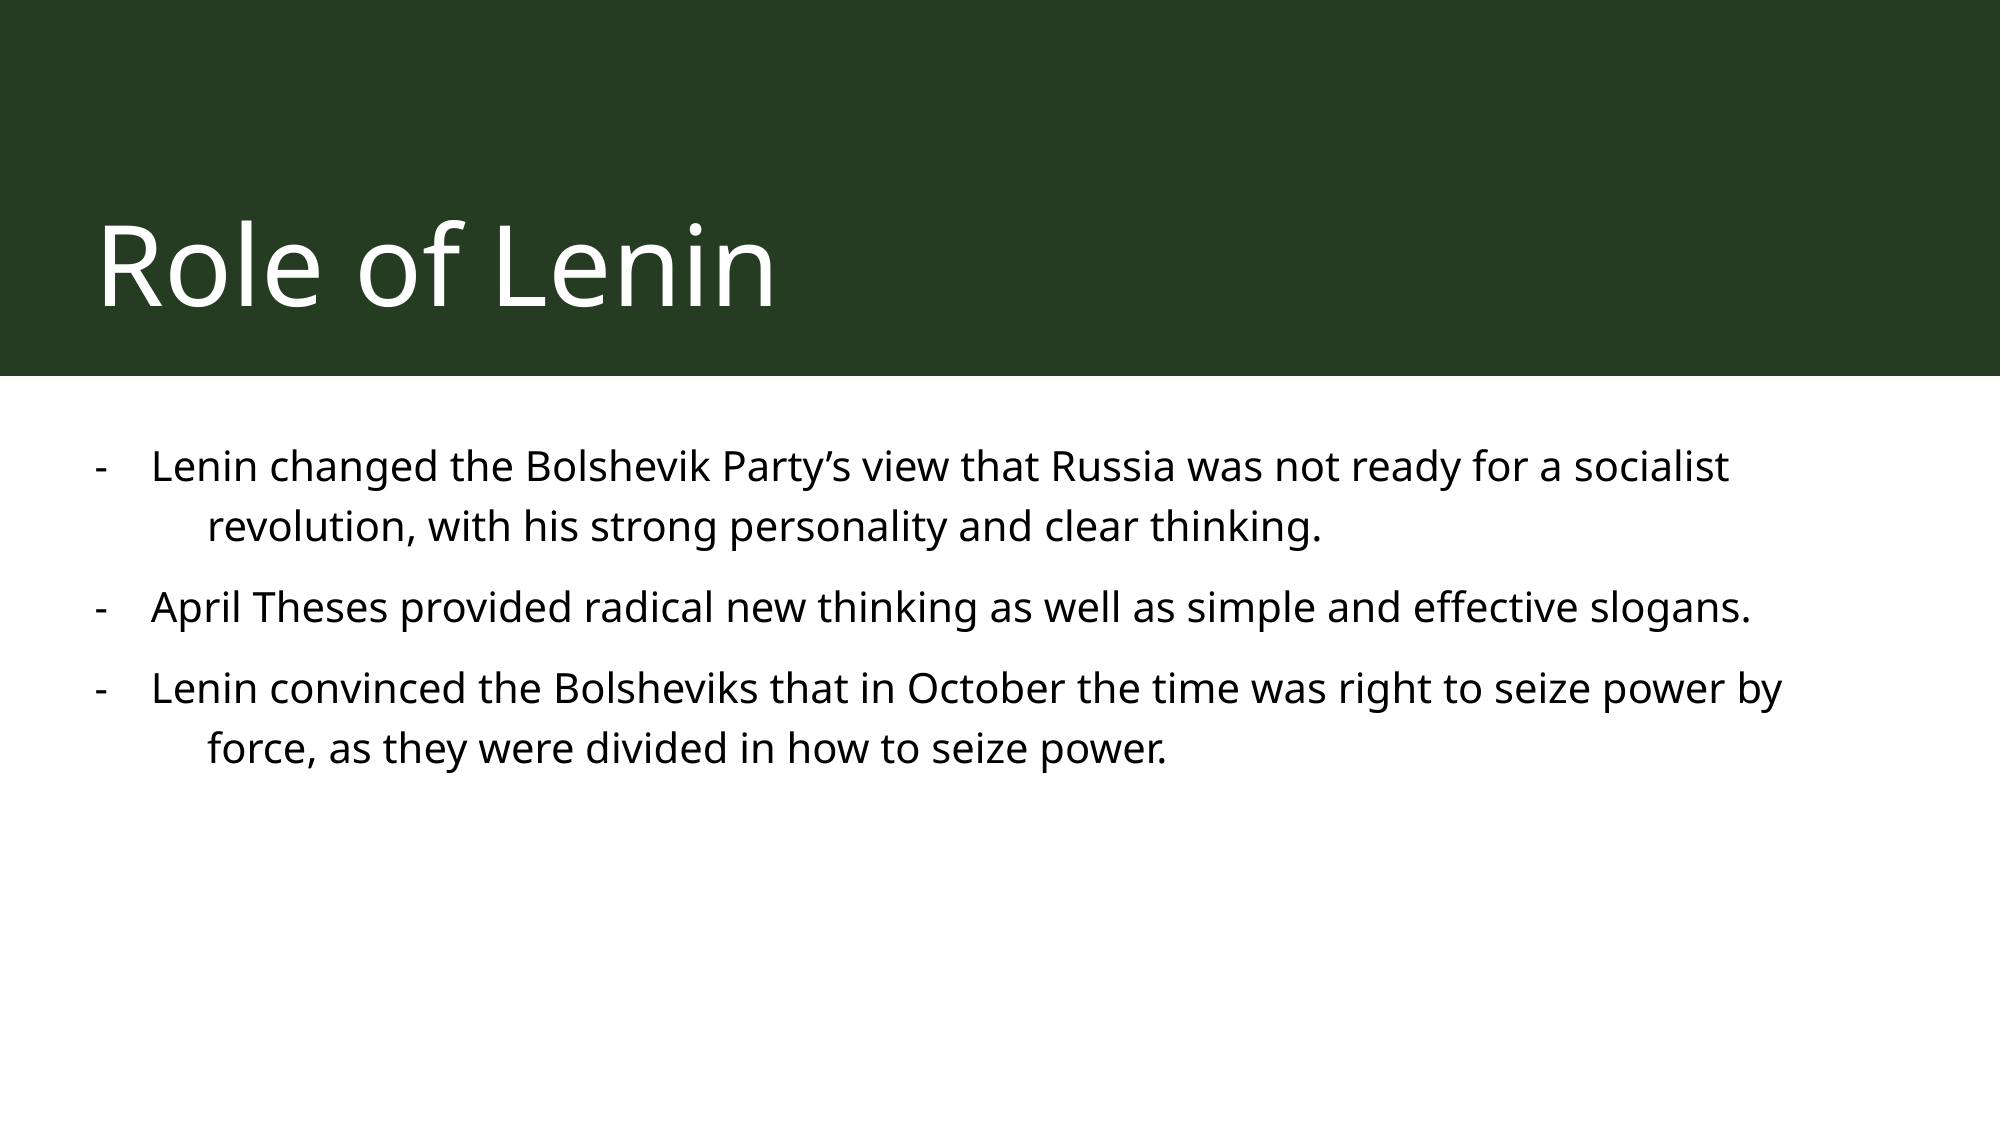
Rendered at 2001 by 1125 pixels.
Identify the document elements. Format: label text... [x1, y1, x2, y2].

title Role of Lenin [79, 59, 1863, 337]
list Lenin changed the Bolshevik Party’s view that Russia was not ready for a socialist revolution, with his strong personality and clear thinking. April Theses provided radical new thinking as well as simple and effective slogans. Lenin convinced the Bolsheviks that in October the time was right to seize power by force, as they were divided in how to seize power. [79, 422, 1863, 1014]
